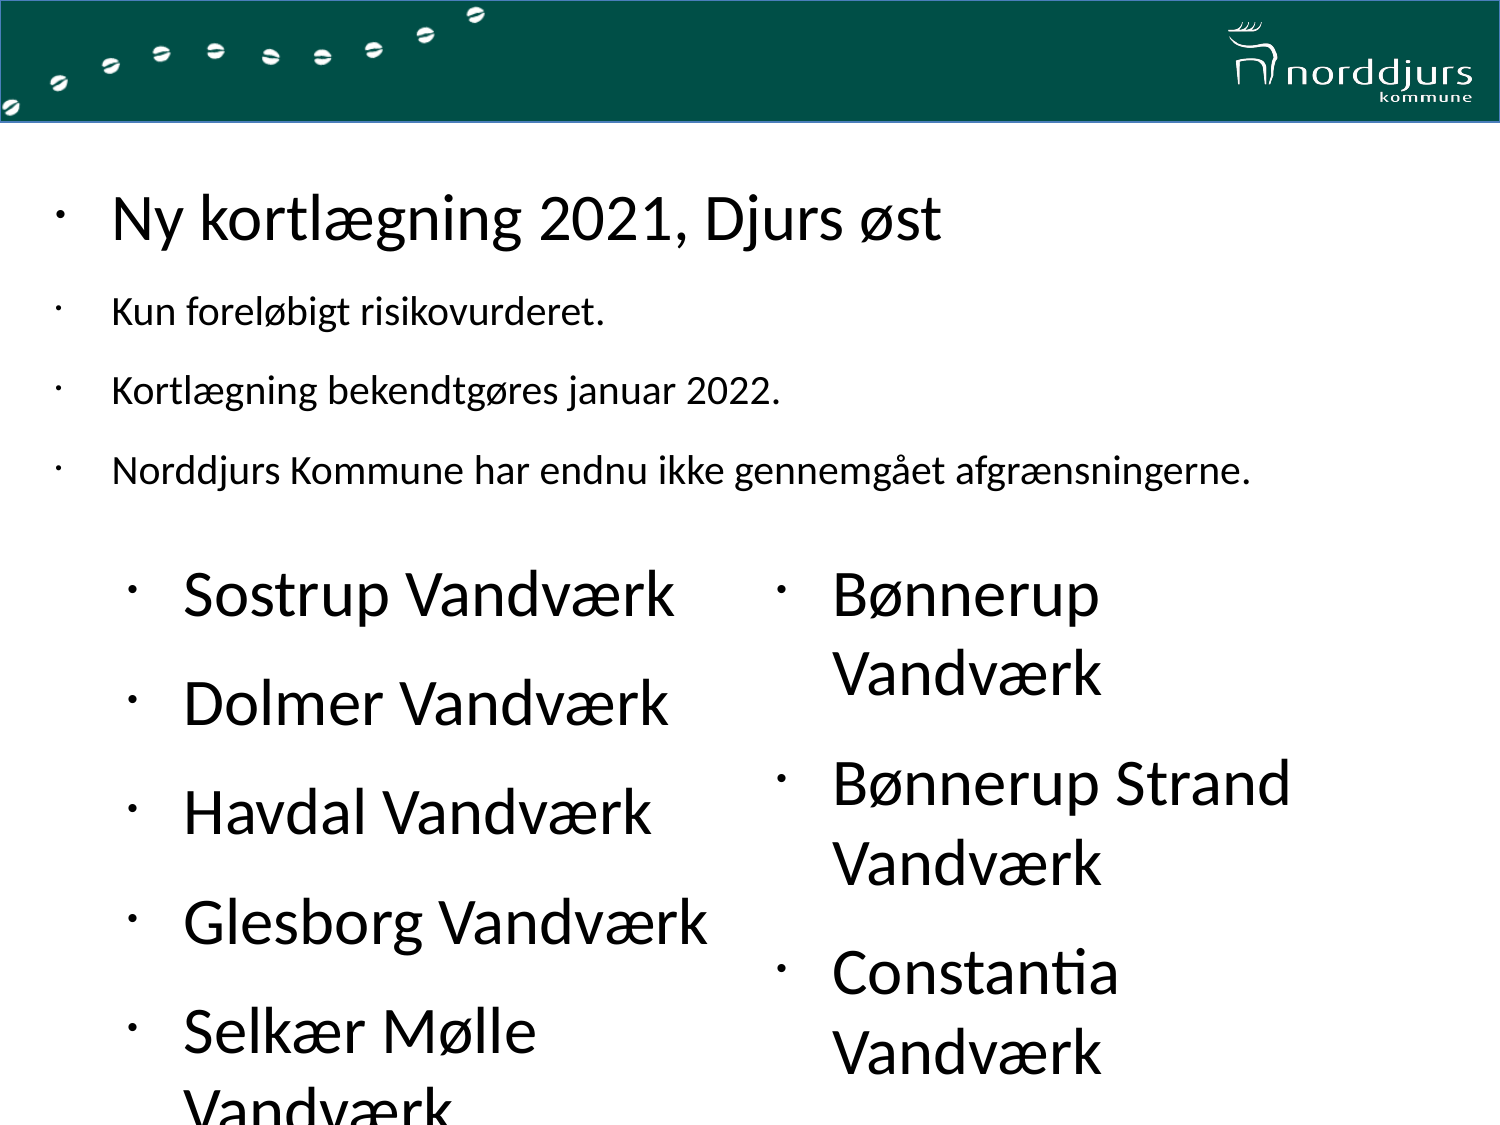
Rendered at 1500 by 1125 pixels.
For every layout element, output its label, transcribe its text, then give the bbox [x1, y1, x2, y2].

list Bønnerup Vandværk Bønnerup Strand Vandværk Constantia Vandværk Albertinelund Vandværk Ginnerup Vandværk Rimsø-Emmelev Vandværk Thorsø-Voldby-Karlby Vandværk [761, 322, 1388, 1048]
list Ny kortlægning 2021, Djurs øst Kun foreløbigt risikovurderet. Kortlægning bekendtgøres januar 2022. Norddjurs Kommune har endnu ikke gennemgået afgrænsningerne. [40, 166, 1435, 416]
picture [296, 0, 528, 111]
list Sostrup Vandværk Dolmer Vandværk Havdal Vandværk Glesborg Vandværk Selkær Mølle Vandværk Stokkebro Vandværk Gjerrild Vandværk Gjerrild Nordstrand Vandværk [112, 322, 739, 1048]
picture [1228, 22, 1472, 102]
